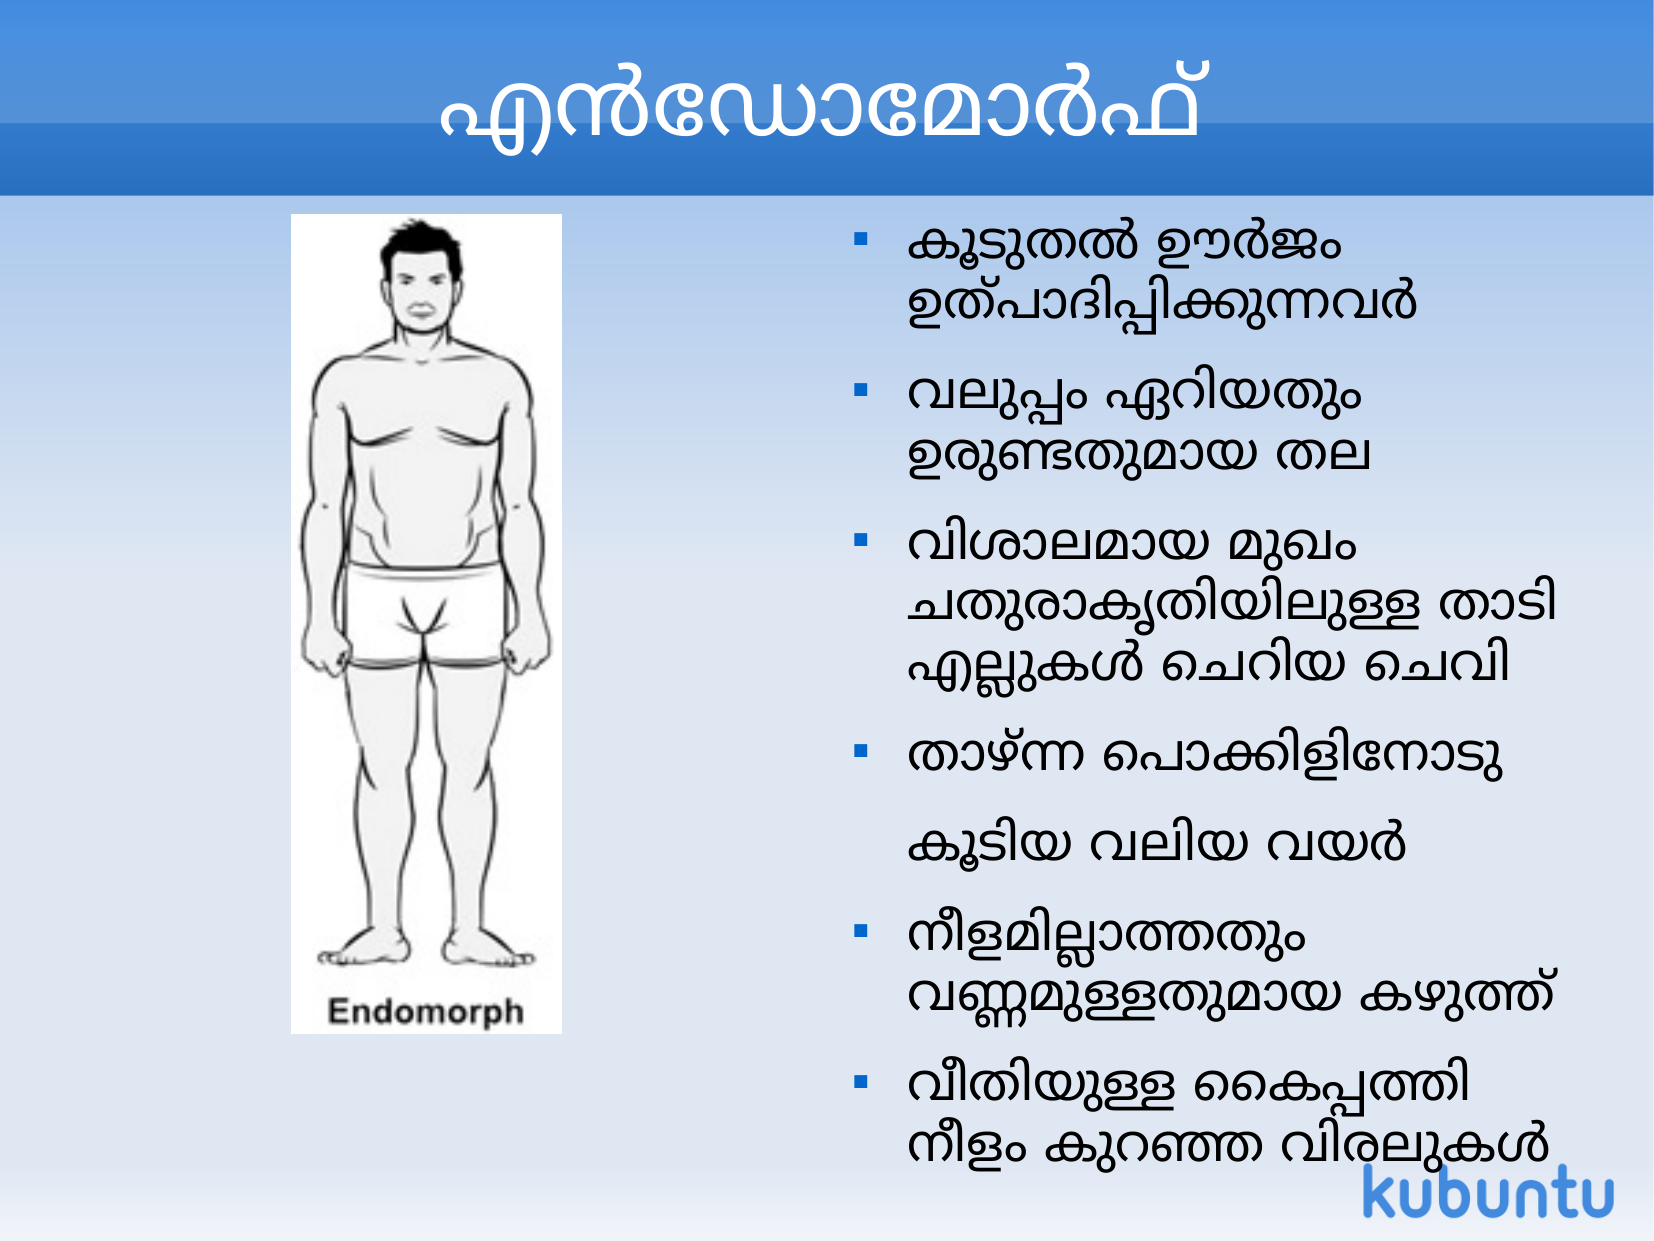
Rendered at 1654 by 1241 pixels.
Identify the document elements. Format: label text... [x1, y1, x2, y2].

list കൂടുതല്‍ ഊര്‍ജം ഉത്പാദിപ്പിക്കുന്നവര്‍ വലുപ്പം ഏറിയതും ഉരുണ്ടതുമായ തല വിശാലമായ മുഖം ചതുരാകൃതിയിലുള്ള താടി എല്ലുകള്‍ ചെറിയ ചെവി താഴ്ന്ന പൊക്കിളിനോടു കൂടിയ വലിയ വയര്‍ നീളമില്ലാത്തതും വണ്ണമുള്ളതുമായ കഴുത്ത് വീതിയുള്ള കൈപ്പത്തി നീളം കുറഞ്ഞ വിരലുകള്‍ [836, 209, 1563, 1174]
picture [0, 0, 1654, 1241]
title എന്‍ഡോമോര്‍ഫ് [76, 7, 1565, 200]
